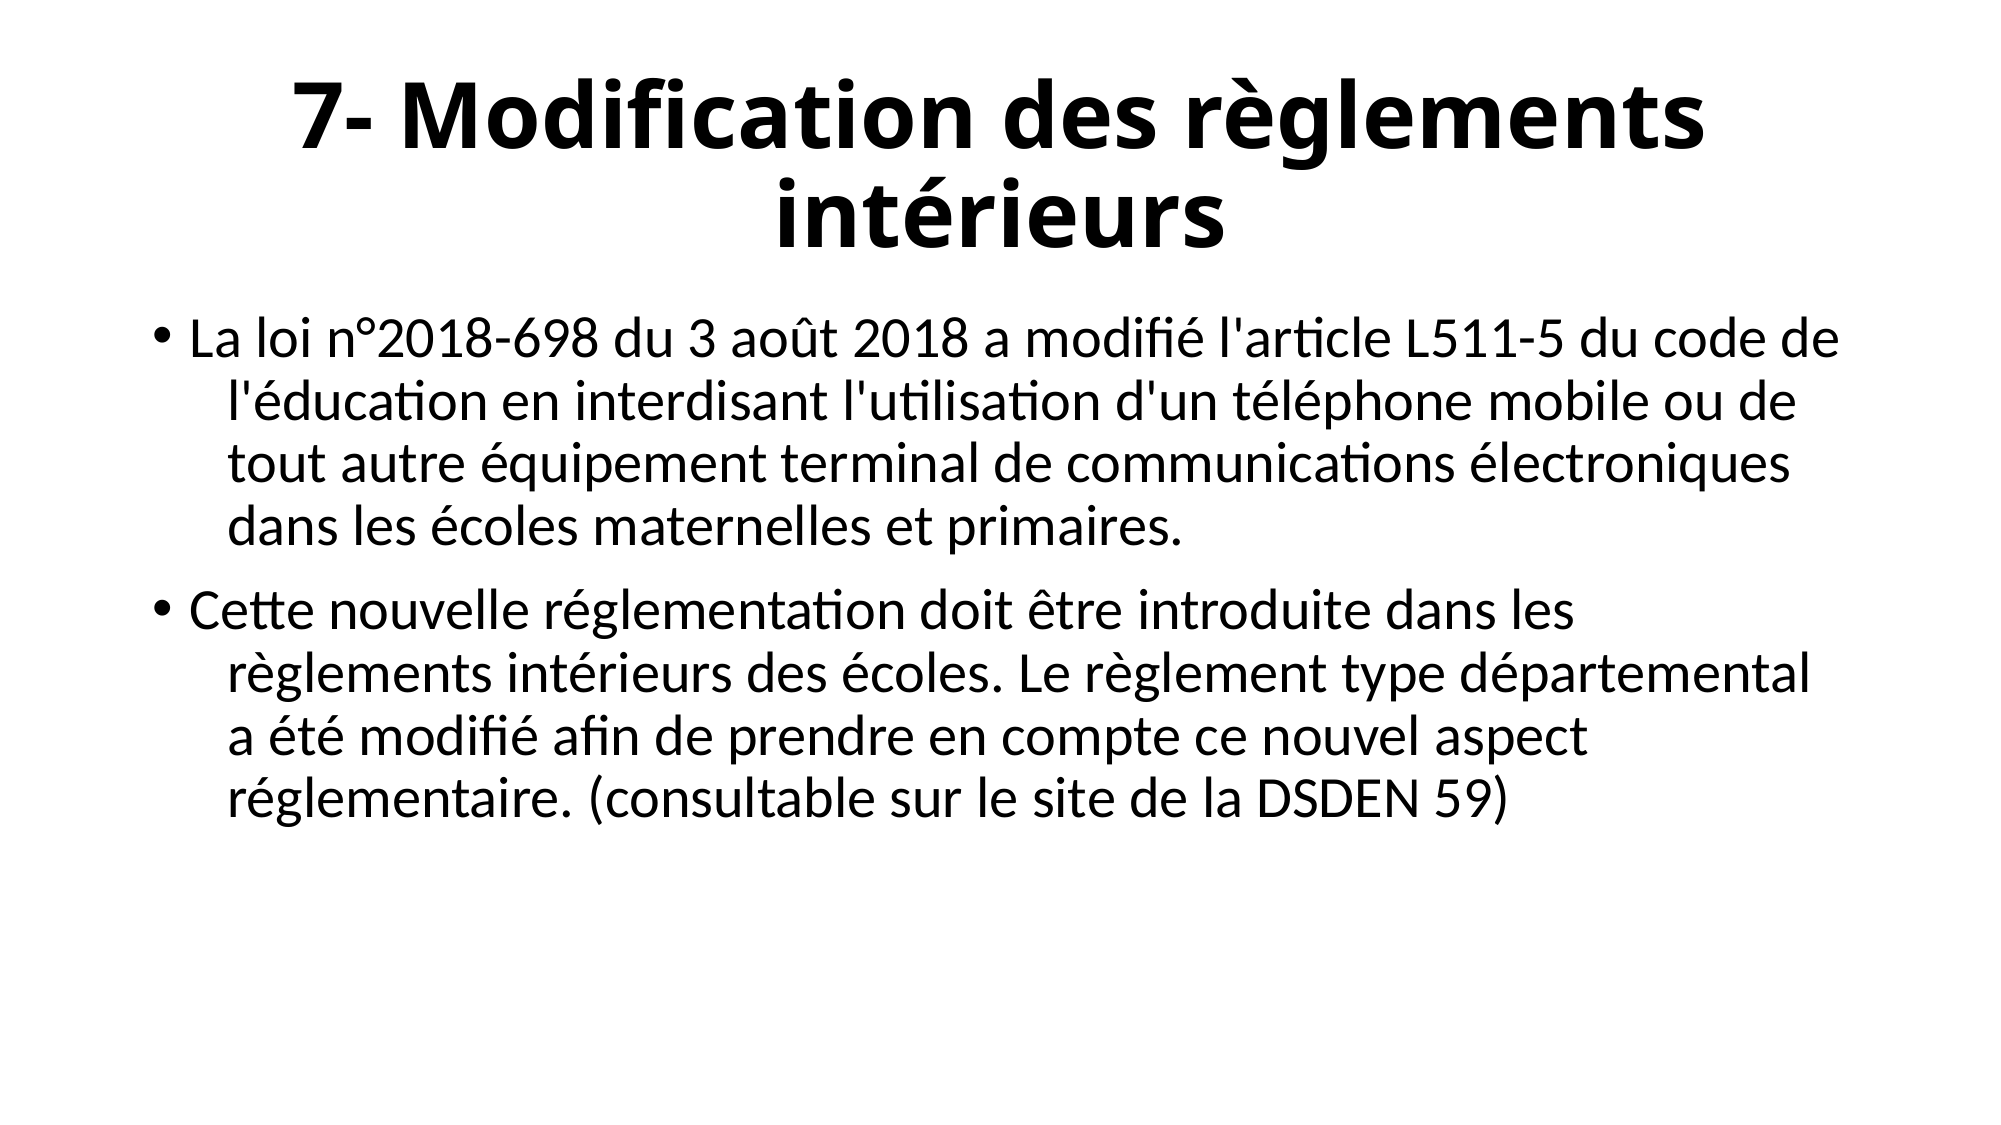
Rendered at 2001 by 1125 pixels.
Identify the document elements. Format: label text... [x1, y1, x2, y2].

list La loi n°2018-698 du 3 août 2018 a modifié l'article L511-5 du code de l'éducation en interdisant l'utilisation d'un téléphone mobile ou de tout autre équipement terminal de communications électroniques dans les écoles maternelles et primaires. Cette nouvelle réglementation doit être introduite dans les règlements intérieurs des écoles. Le règlement type départemental a été modifié afin de prendre en compte ce nouvel aspect réglementaire. (consultable sur le site de la DSDEN 59) [137, 299, 1863, 1014]
title 7- Modification des règlements intérieurs [137, 59, 1863, 278]
